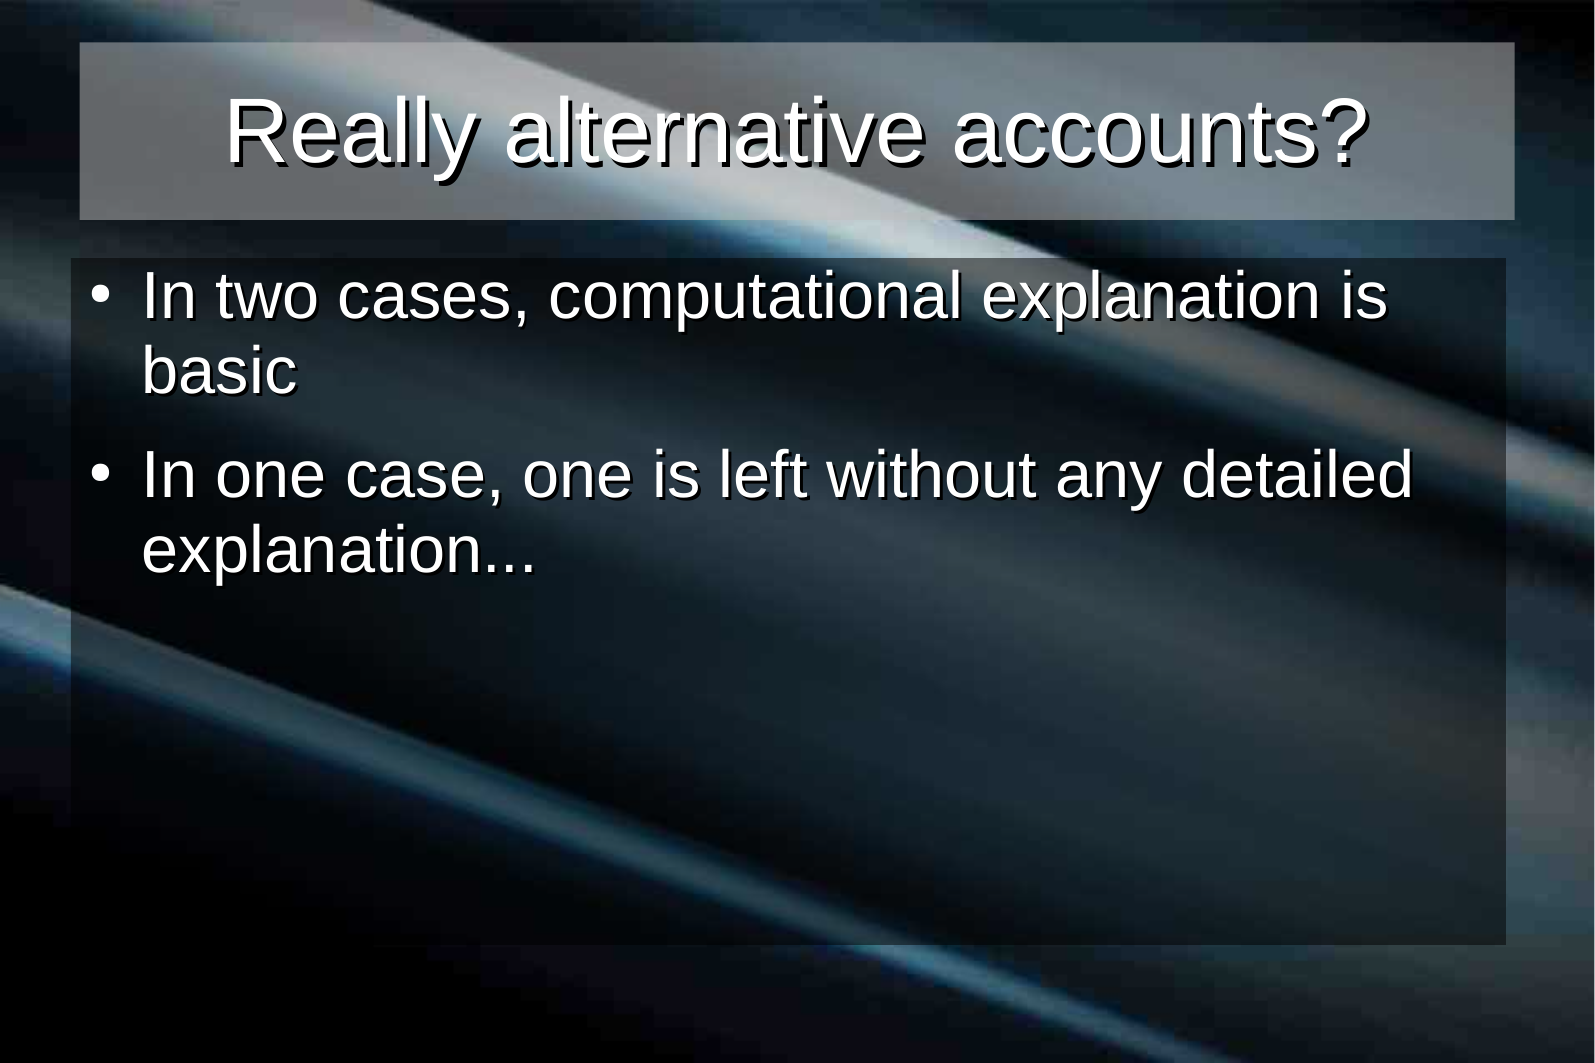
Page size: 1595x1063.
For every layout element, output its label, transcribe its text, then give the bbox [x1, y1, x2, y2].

picture [0, 0, 1595, 1063]
list In two cases, computational explanation is basic In one case, one is left without any detailed explanation... [70, 258, 1506, 945]
title Really alternative accounts? [79, 42, 1515, 220]
